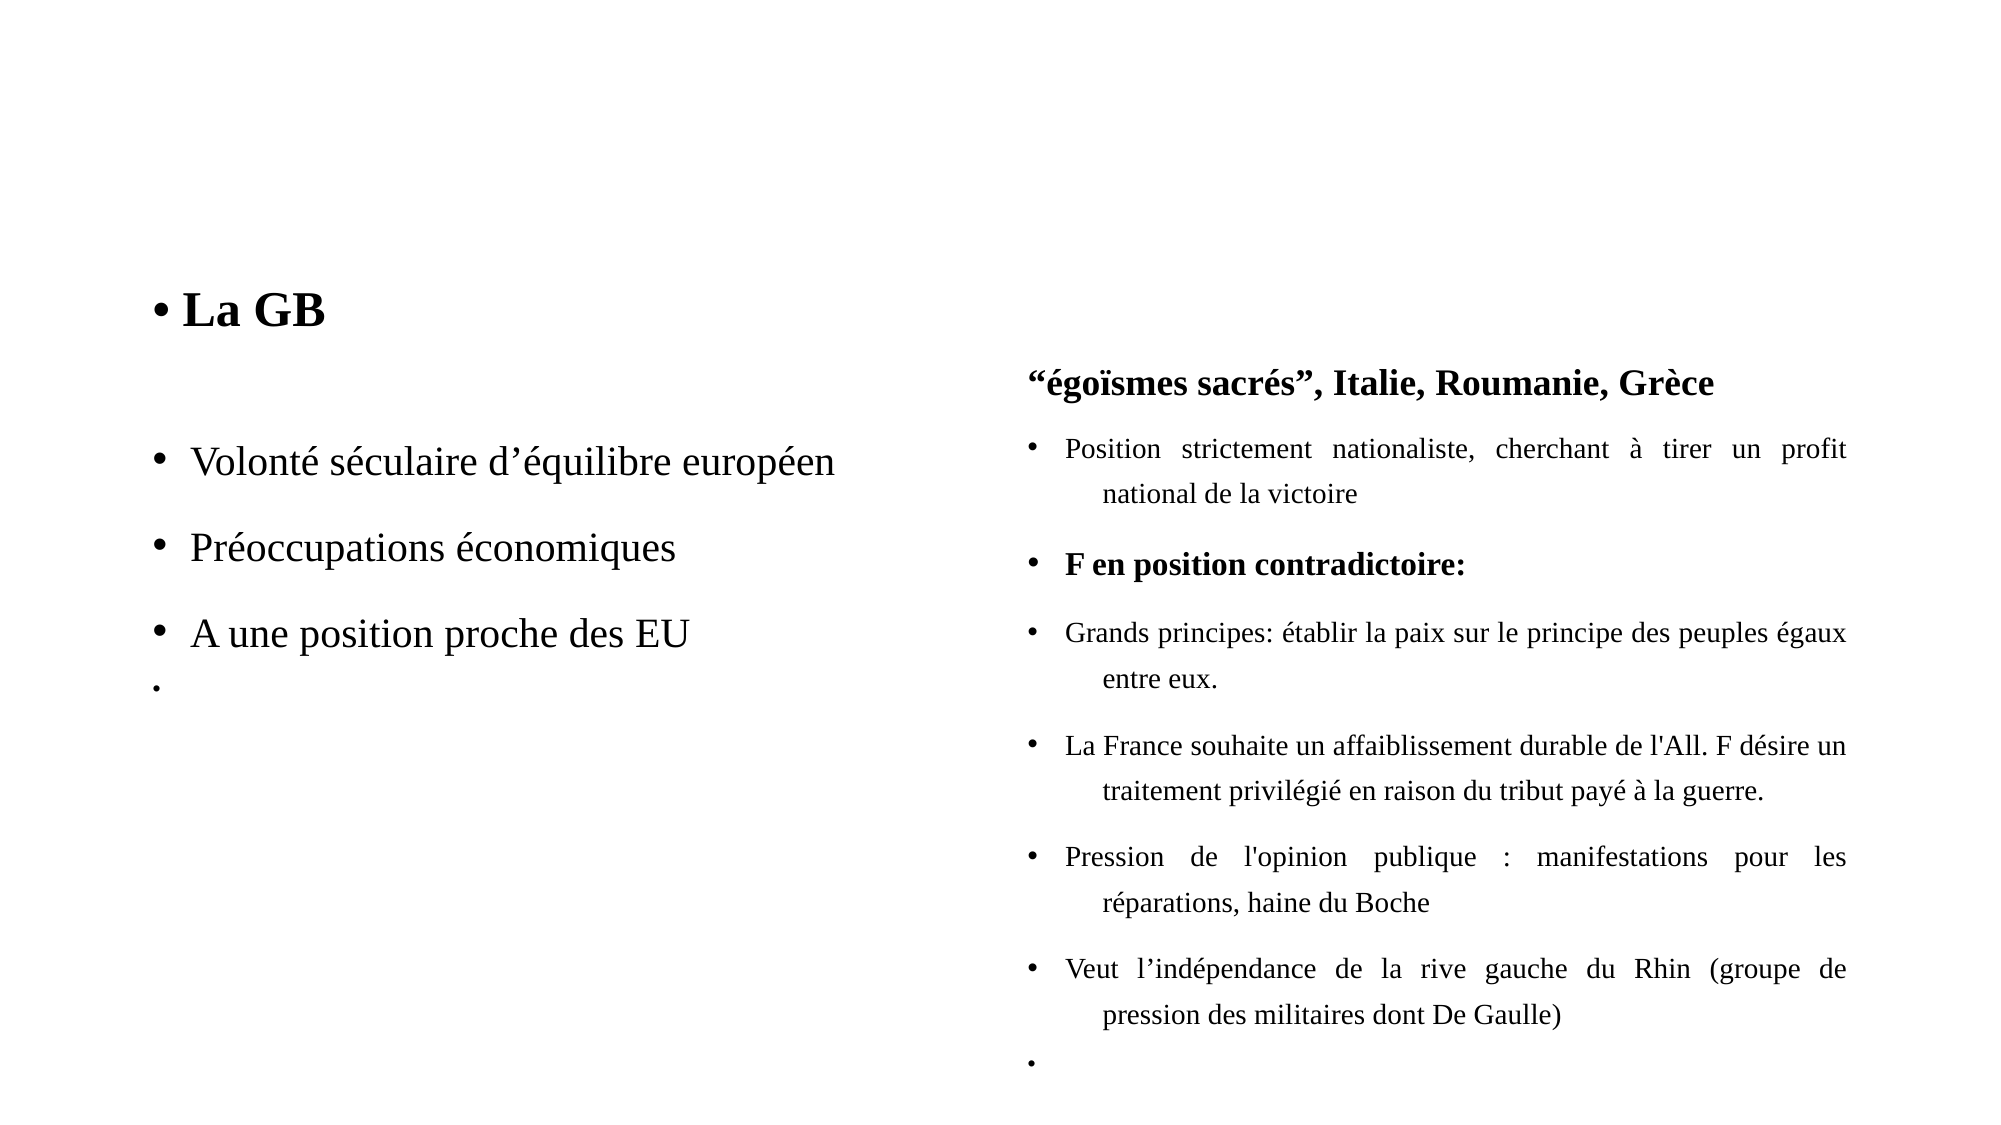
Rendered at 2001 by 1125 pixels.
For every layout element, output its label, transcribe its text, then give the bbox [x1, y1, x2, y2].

list “égoïsmes sacrés”, Italie, Roumanie, Grèce [1012, 275, 1863, 410]
list Position strictement nationaliste, cherchant à tirer un profit national de la victoire F en position contradictoire: Grands principes: établir la paix sur le principe des peuples égaux entre eux. La France souhaite un affaiblissement durable de l'All. F désire un traitement privilégié en raison du tribut payé à la guerre. Pression de l'opinion publique : manifestations pour les réparations, haine du Boche Veut l’indépendance de la rive gauche du Rhin (groupe de pression des militaires dont De Gaulle) [1012, 410, 1863, 1125]
list • La GB [137, 275, 984, 410]
list Volonté séculaire d’équilibre européen Préoccupations économiques A une position proche des EU [137, 410, 984, 1016]
